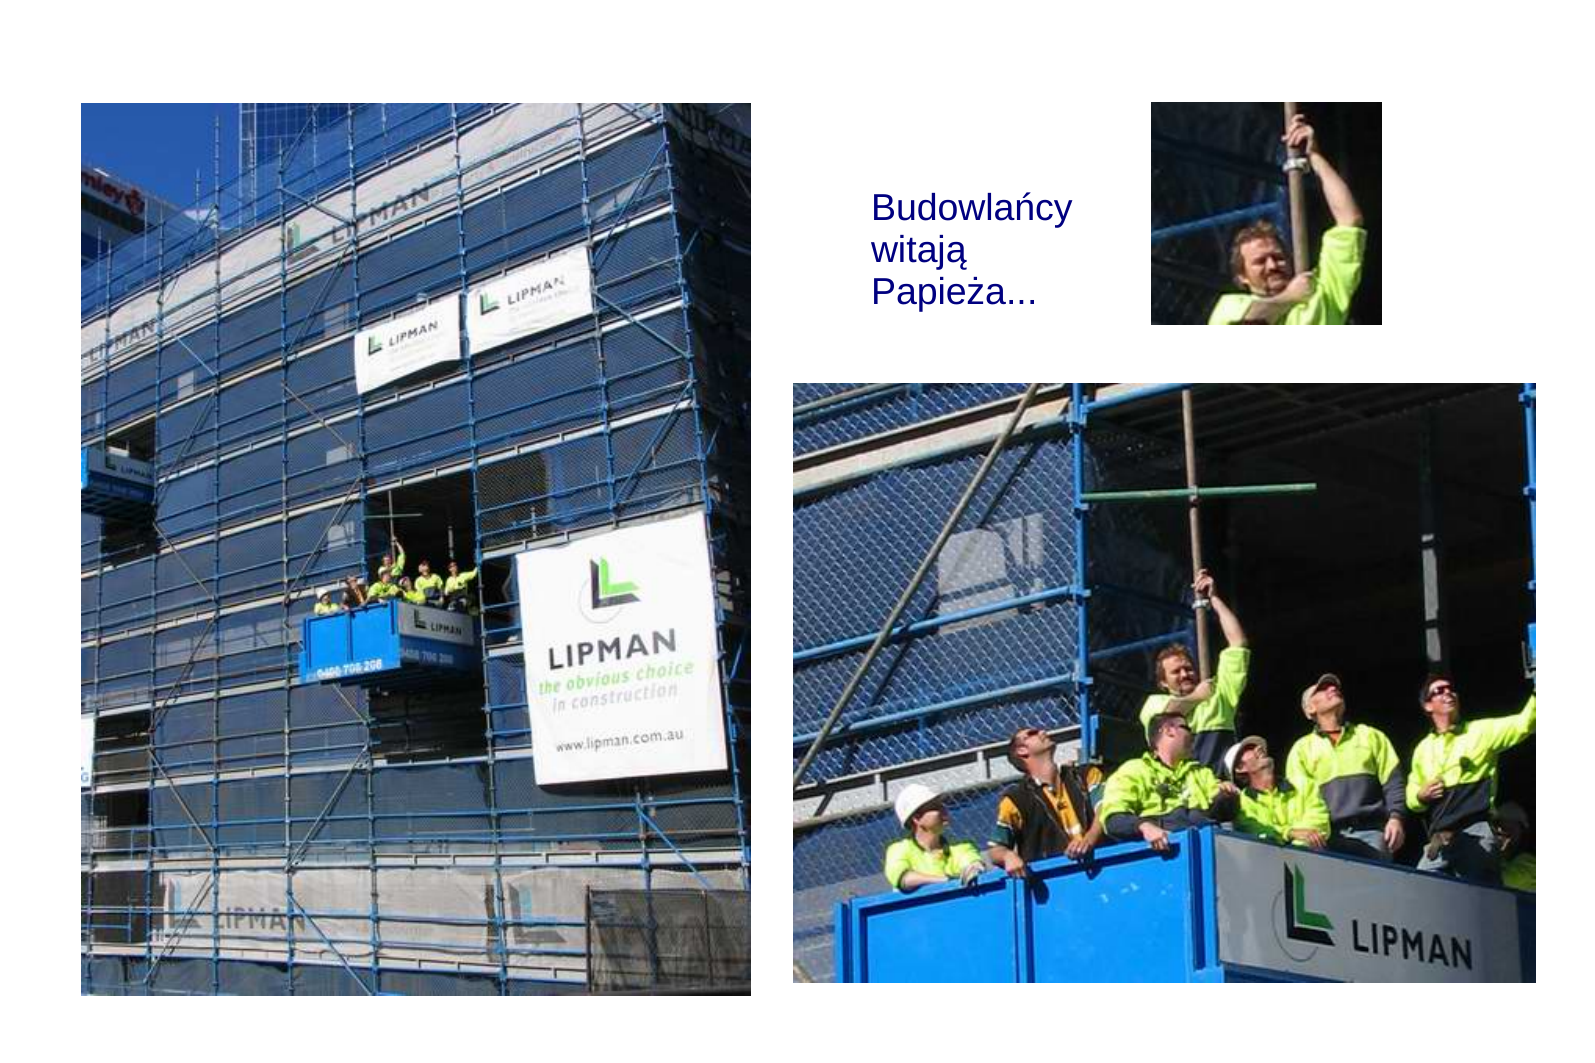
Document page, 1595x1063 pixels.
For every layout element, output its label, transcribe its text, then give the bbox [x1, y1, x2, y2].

picture [793, 383, 1536, 983]
picture [1151, 102, 1382, 325]
text_box Budowlańcy witają Papieża... [856, 179, 1151, 321]
picture [81, 103, 751, 997]
